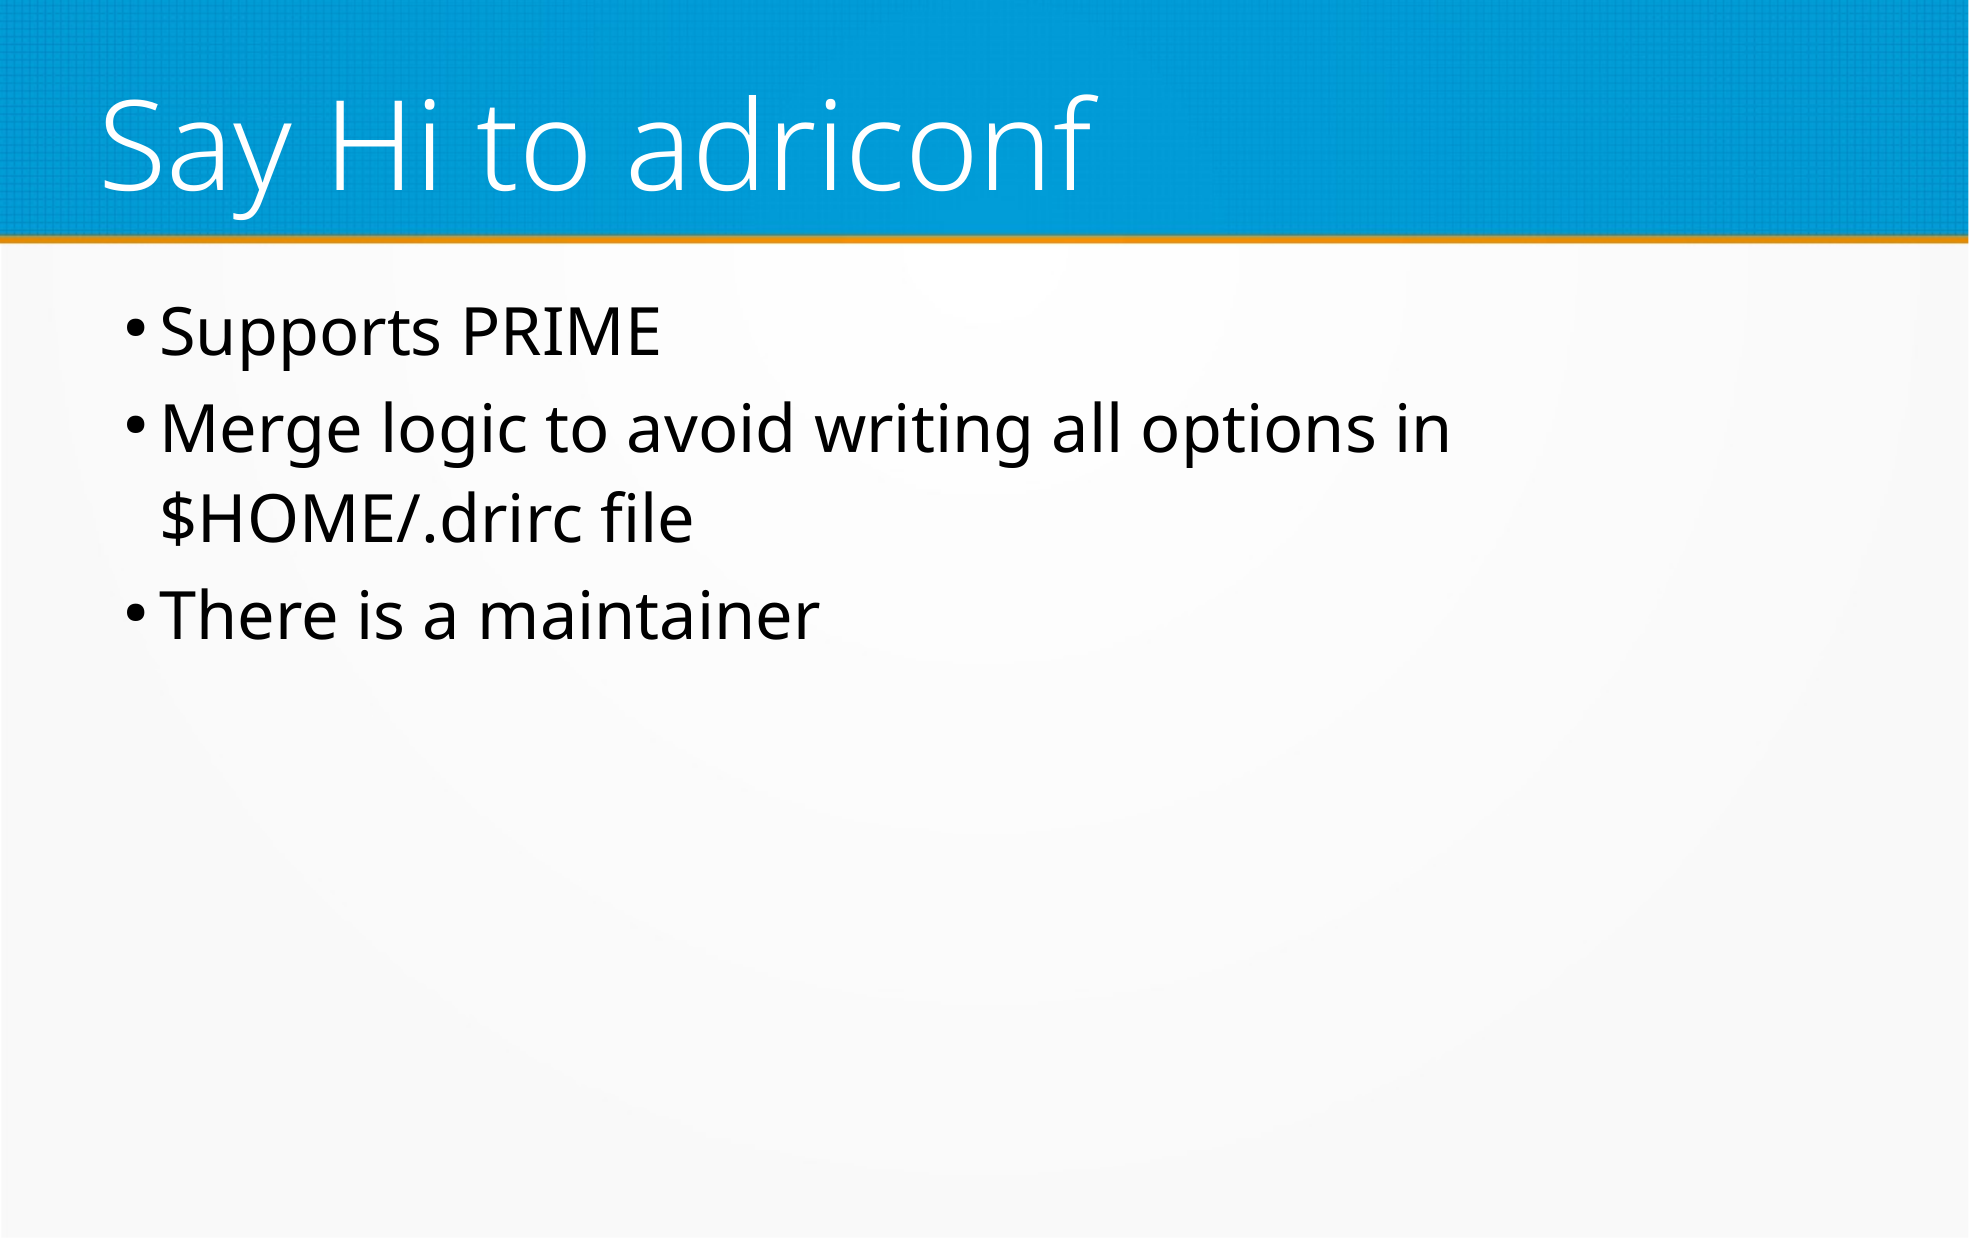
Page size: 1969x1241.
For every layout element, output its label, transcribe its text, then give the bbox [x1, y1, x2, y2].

text_box Supports PRIME [118, 281, 1347, 378]
text_box There is a maintainer [118, 555, 922, 674]
picture [0, 233, 1969, 1241]
title Say Hi to adriconf [98, 19, 1870, 227]
text_box Merge logic to avoid writing all options in $HOME/.drirc file [118, 381, 1701, 562]
